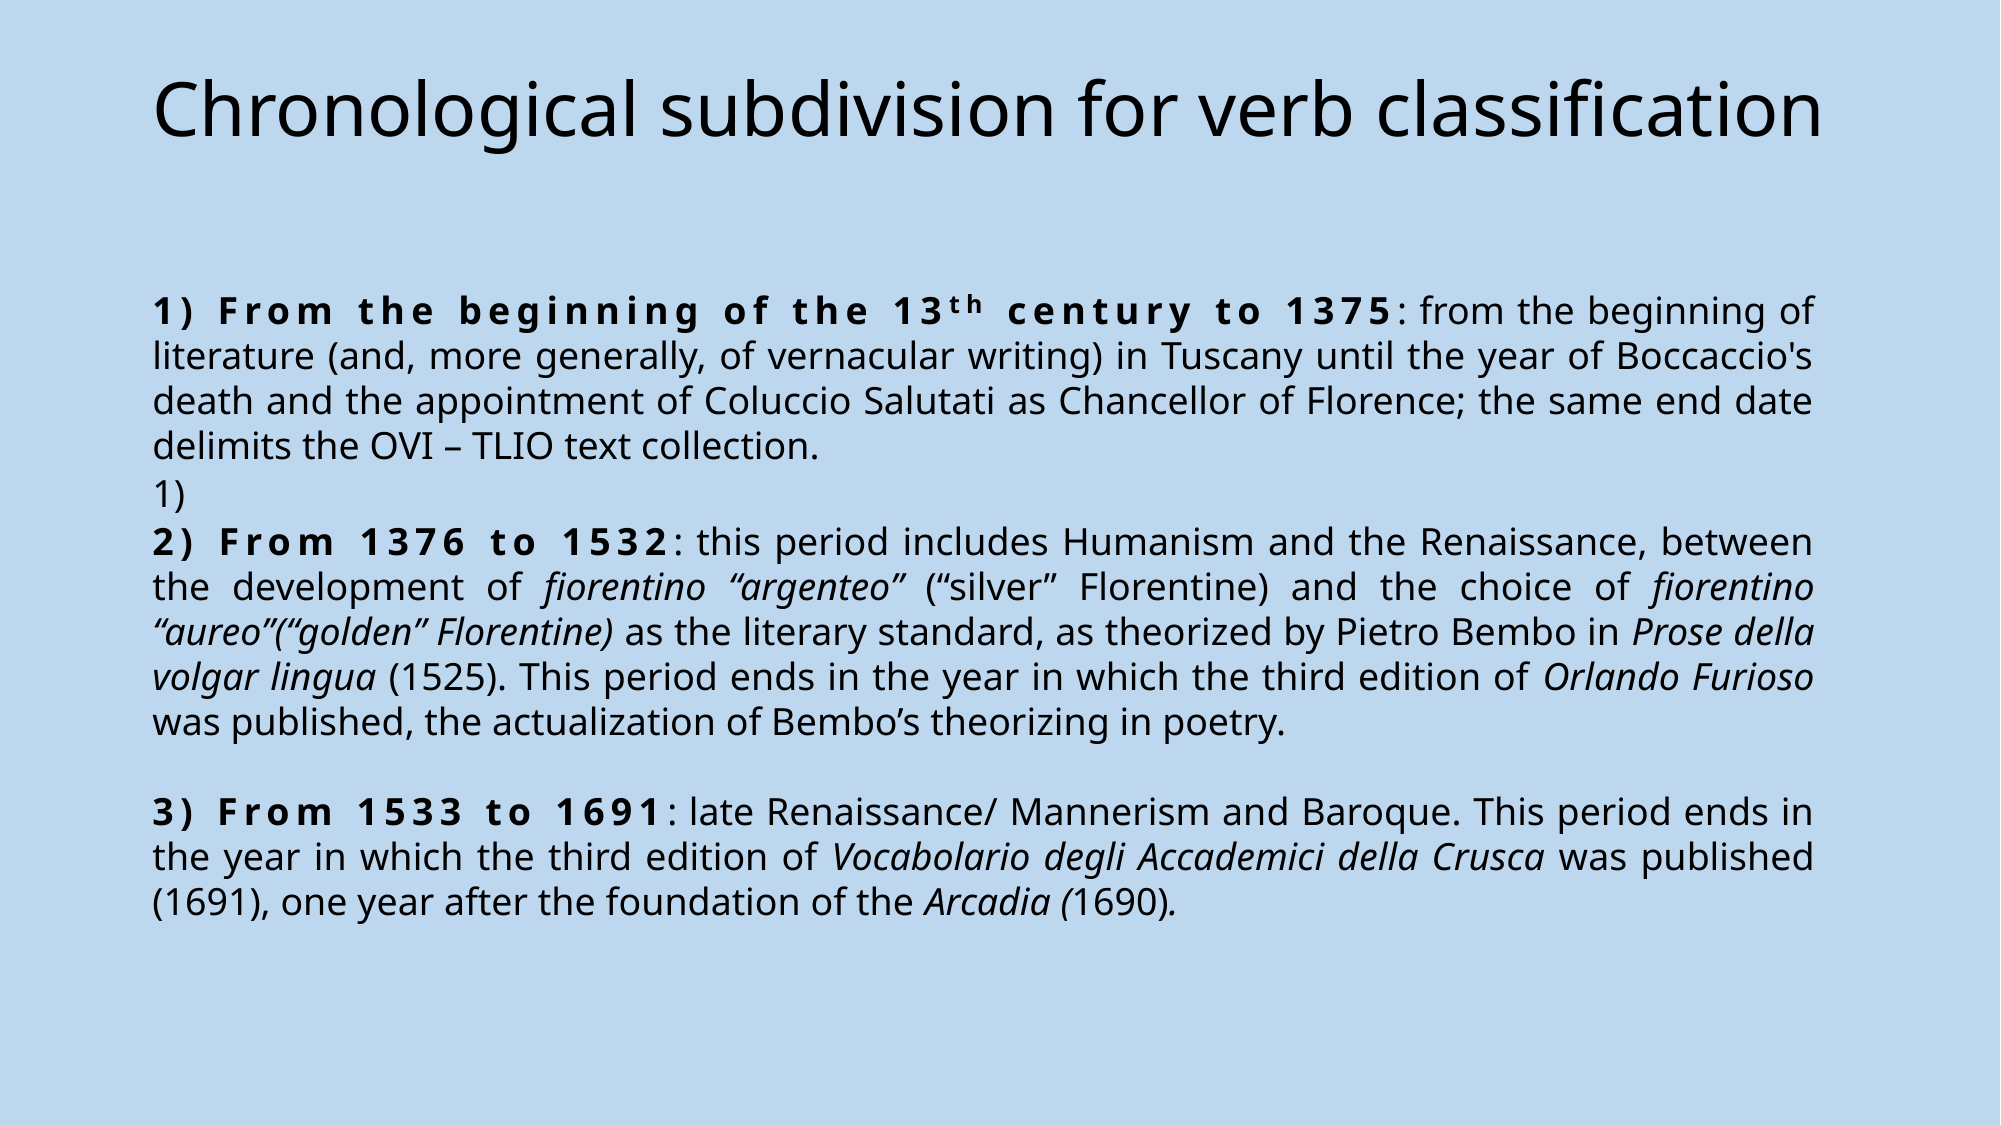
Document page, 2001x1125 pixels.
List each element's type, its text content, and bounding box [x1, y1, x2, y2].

text_box Chronological subdivision for verb classification [137, 54, 1863, 272]
text_box 1) From the beginning of the 13th century to 1375: from the beginning of literature (and, more generally, of vernacular writing) in Tuscany until the year of Boccaccio's death and the appointment of Coluccio Salutati as Chancellor of Florence; the same end date delimits the OVI – TLIO text collection. 2) From 1376 to 1532: this period includes Humanism and the Renaissance, between the development of fiorentino “argenteo” (“silver” Florentine) and the choice of fiorentino “aureo”(“golden” Florentine) as the literary standard, as theorized by Pietro Bembo in Prose della volgar lingua (1525). This period ends in the year in which the third edition of Orlando Furioso was published, the actualization of Bembo’s theorizing in poetry. 3) From 1533 to 1691: late Renaissance/ Mannerism and Baroque. This period ends in the year in which the third edition of Vocabolario degli Accademici della Crusca was published (1691), one year after the foundation of the Arcadia (1690). [137, 234, 1844, 978]
